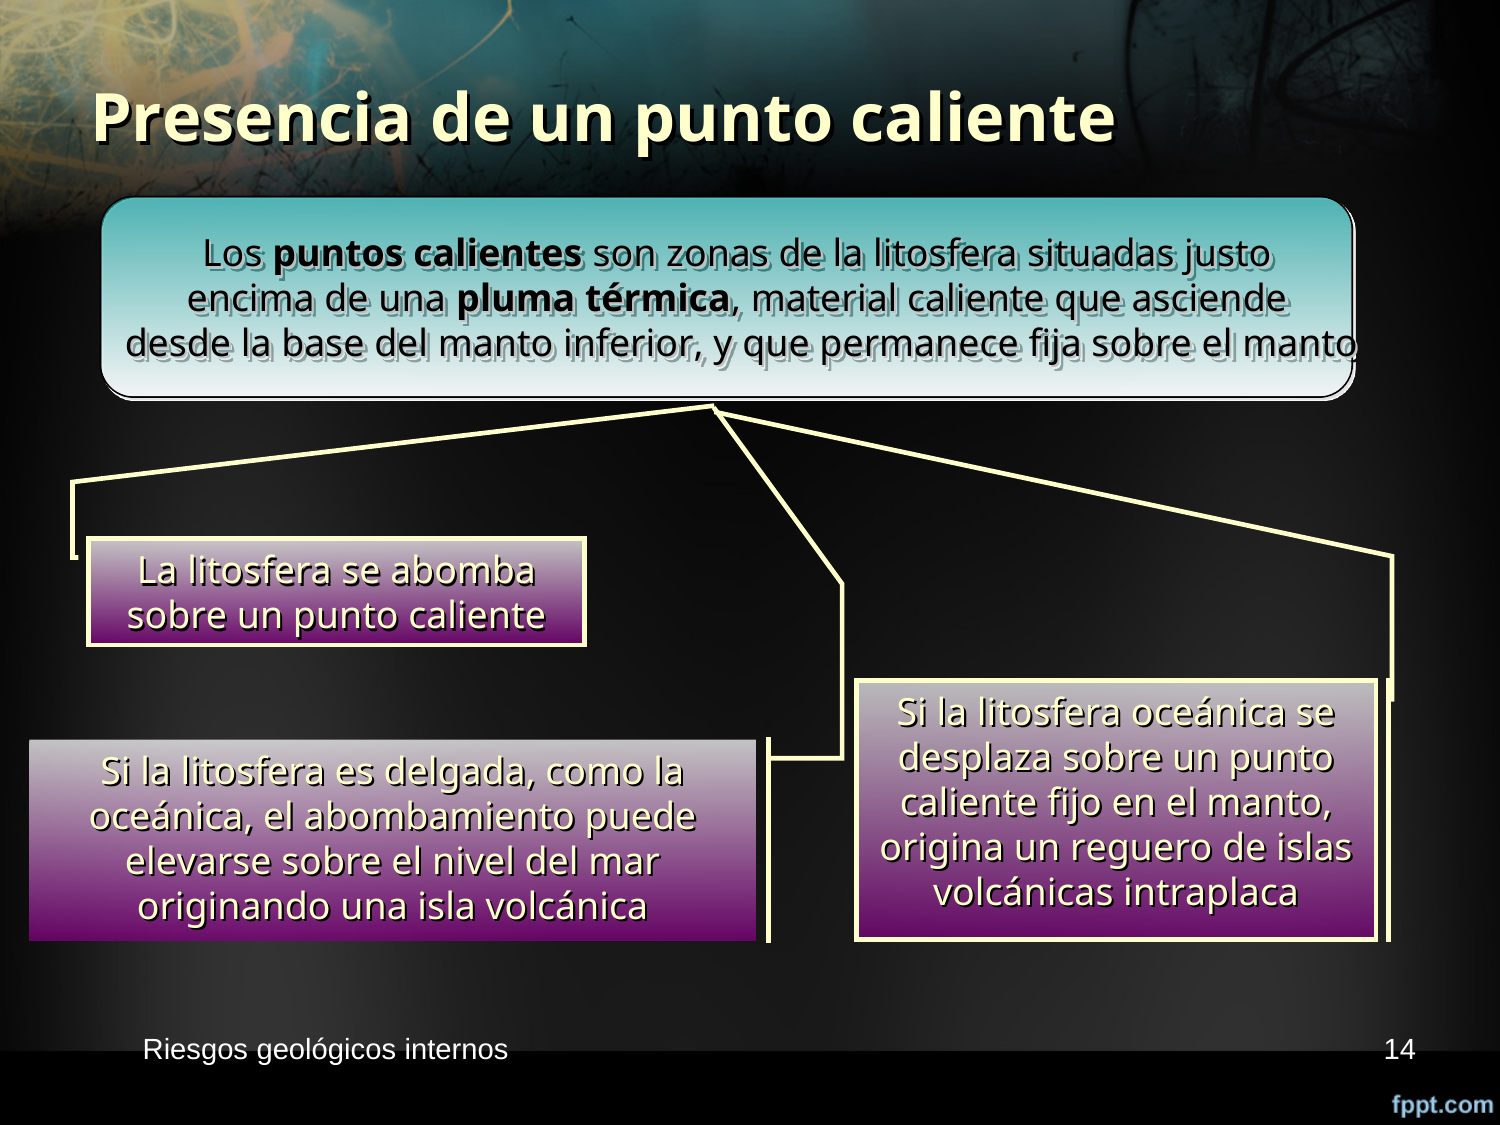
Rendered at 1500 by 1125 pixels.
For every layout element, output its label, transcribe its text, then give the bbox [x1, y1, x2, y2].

text_box La litosfera se abomba sobre un punto caliente [88, 539, 585, 645]
text_box Si la litosfera es delgada, como la oceánica, el abombamiento puede elevarse sobre el nivel del mar originando una isla volcánica [29, 740, 756, 940]
text_box Riesgos geológicos internos [88, 1023, 564, 1102]
text_box <número> [1080, 1023, 1431, 1102]
title Presencia de un punto caliente [75, 45, 1426, 185]
picture [0, 0, 1500, 1125]
text_box Si la litosfera oceánica se desplaza sobre un punto caliente fijo en el manto, origina un reguero de islas volcánicas intraplaca [856, 681, 1376, 939]
text_box Los puntos calientes son zonas de la litosfera situadas justo encima de una pluma térmica, material caliente que asciende desde la base del manto inferior, y que permanece fija sobre el manto [100, 196, 1353, 398]
